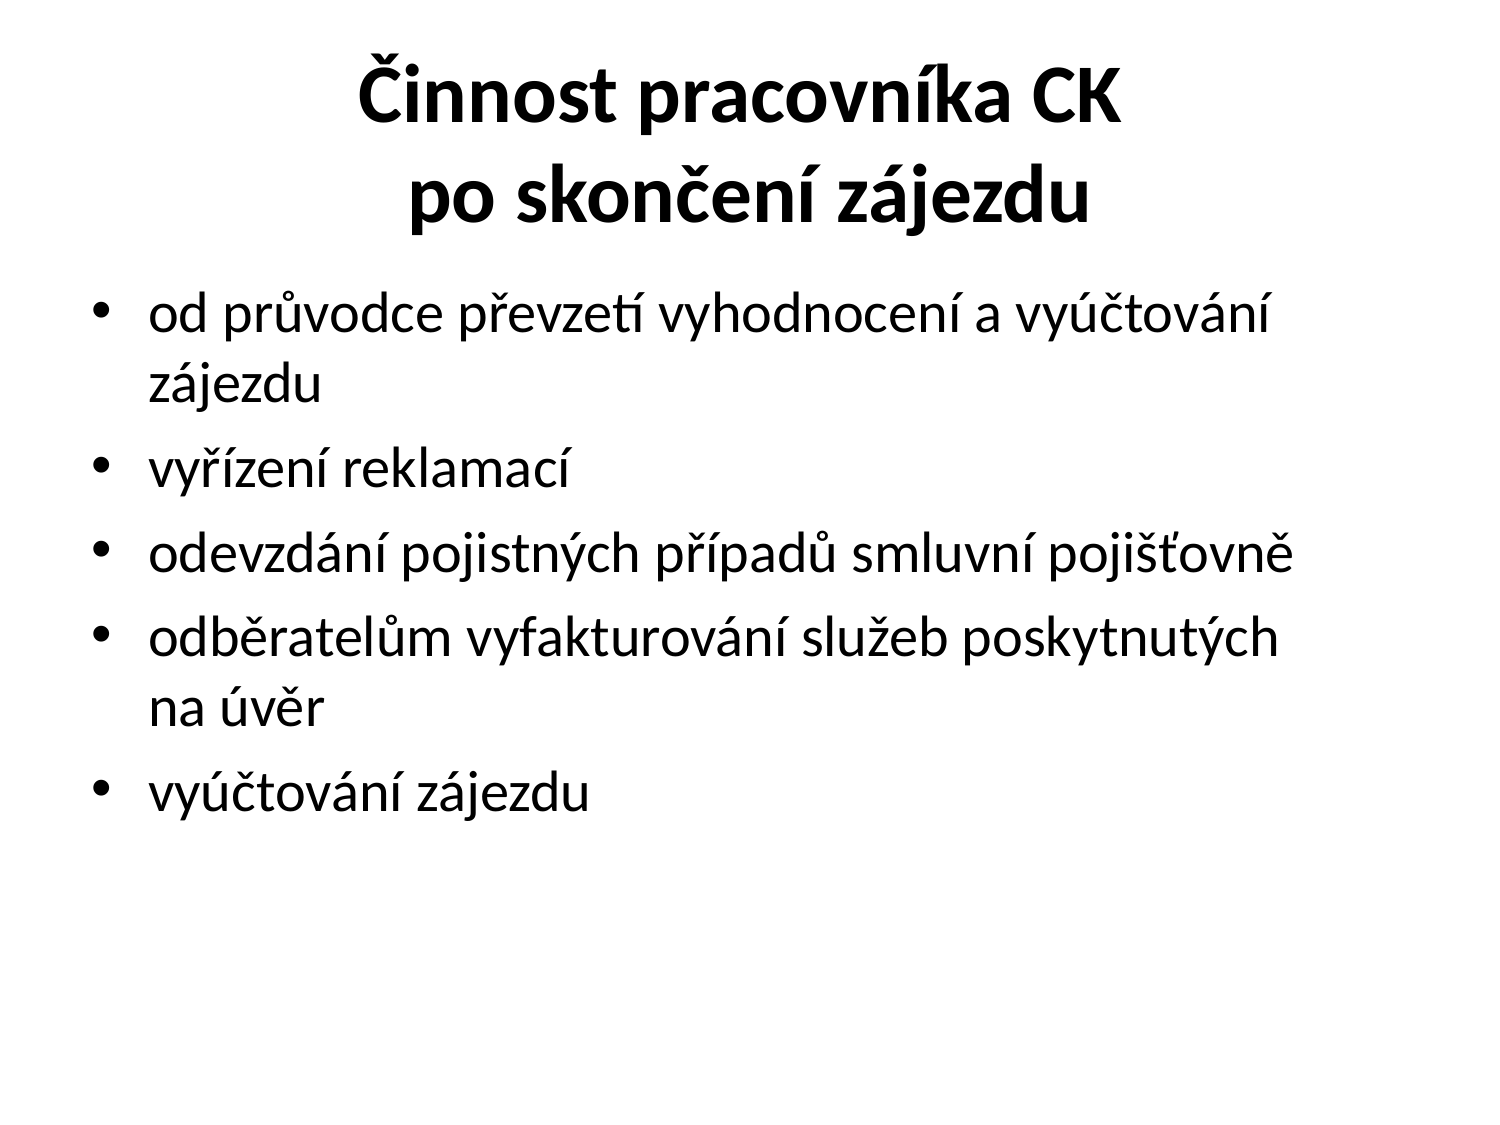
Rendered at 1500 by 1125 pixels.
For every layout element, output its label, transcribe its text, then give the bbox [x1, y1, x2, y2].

list od průvodce převzetí vyhodnocení a vyúčtování zájezdu vyřízení reklamací odevzdání pojistných případů smluvní pojišťovně odběratelům vyfakturování služeb poskytnutých na úvěr vyúčtování zájezdu [76, 267, 1427, 1010]
title Činnost pracovníka CK po skončení zájezdu [75, 31, 1426, 247]
